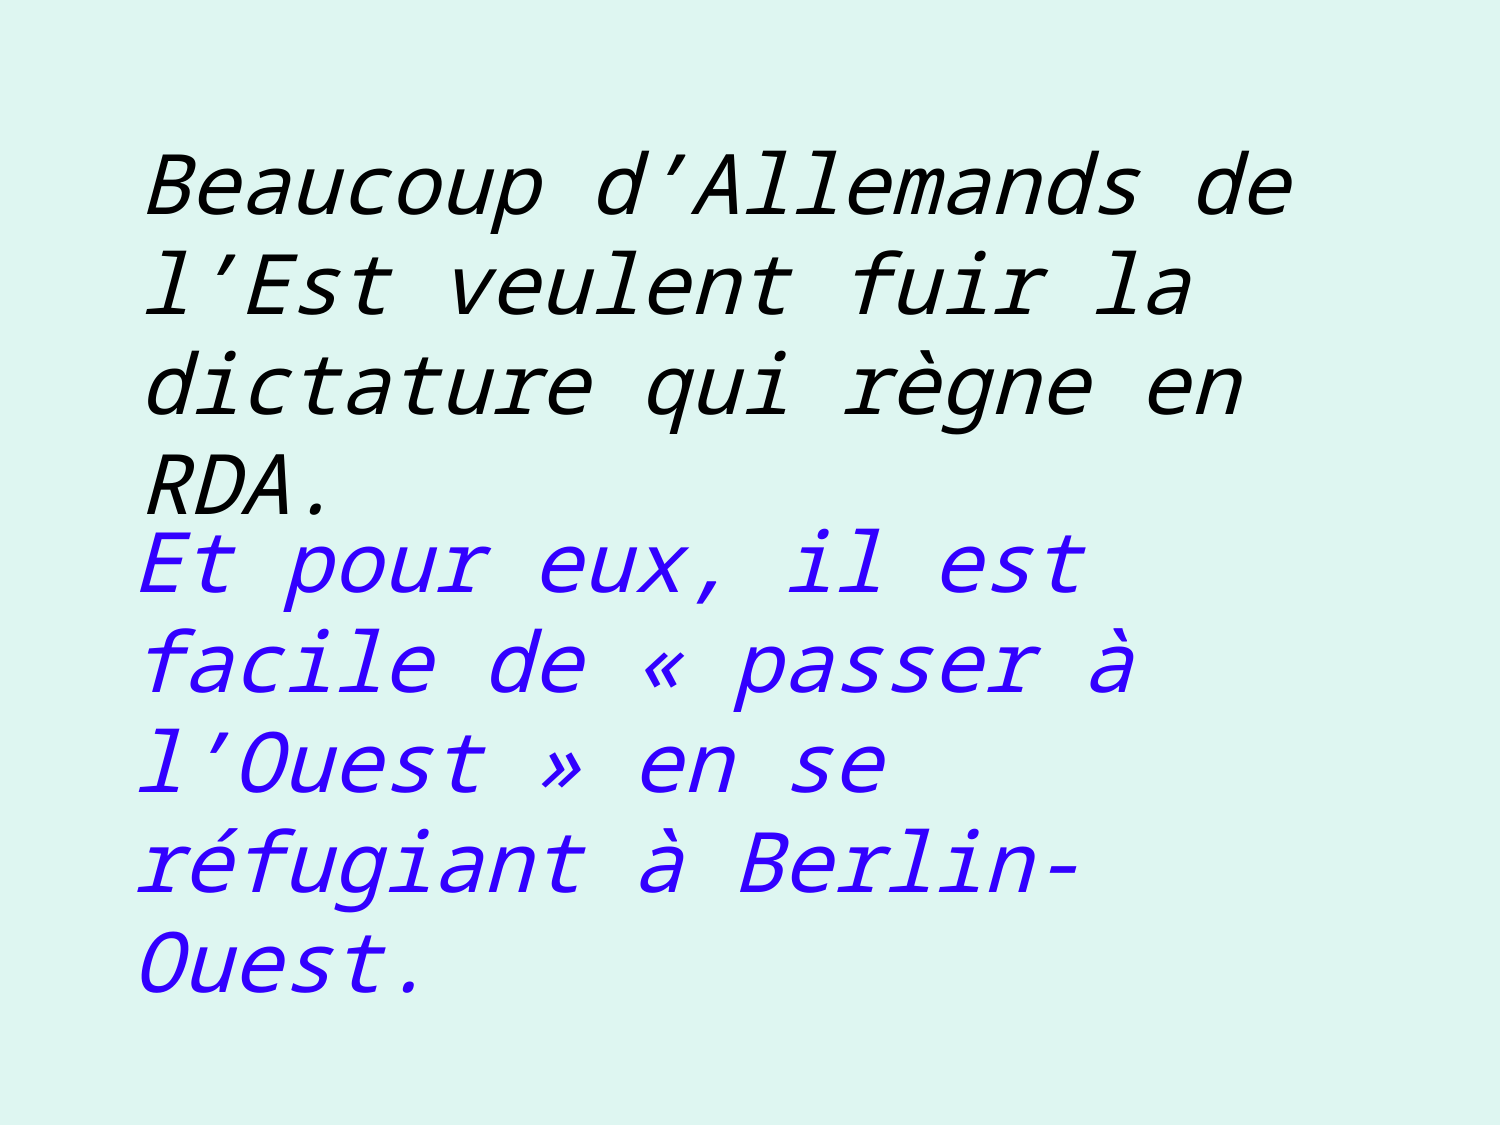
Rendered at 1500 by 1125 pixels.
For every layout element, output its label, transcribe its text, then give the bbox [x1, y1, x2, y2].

text_box Et pour eux, il est facile de « passer à l’Ouest » en se réfugiant à Berlin-Ouest. [118, 501, 1241, 817]
text_box Beaucoup d’Allemands de l’Est veulent fuir la dictature qui règne en RDA. [125, 237, 1401, 425]
